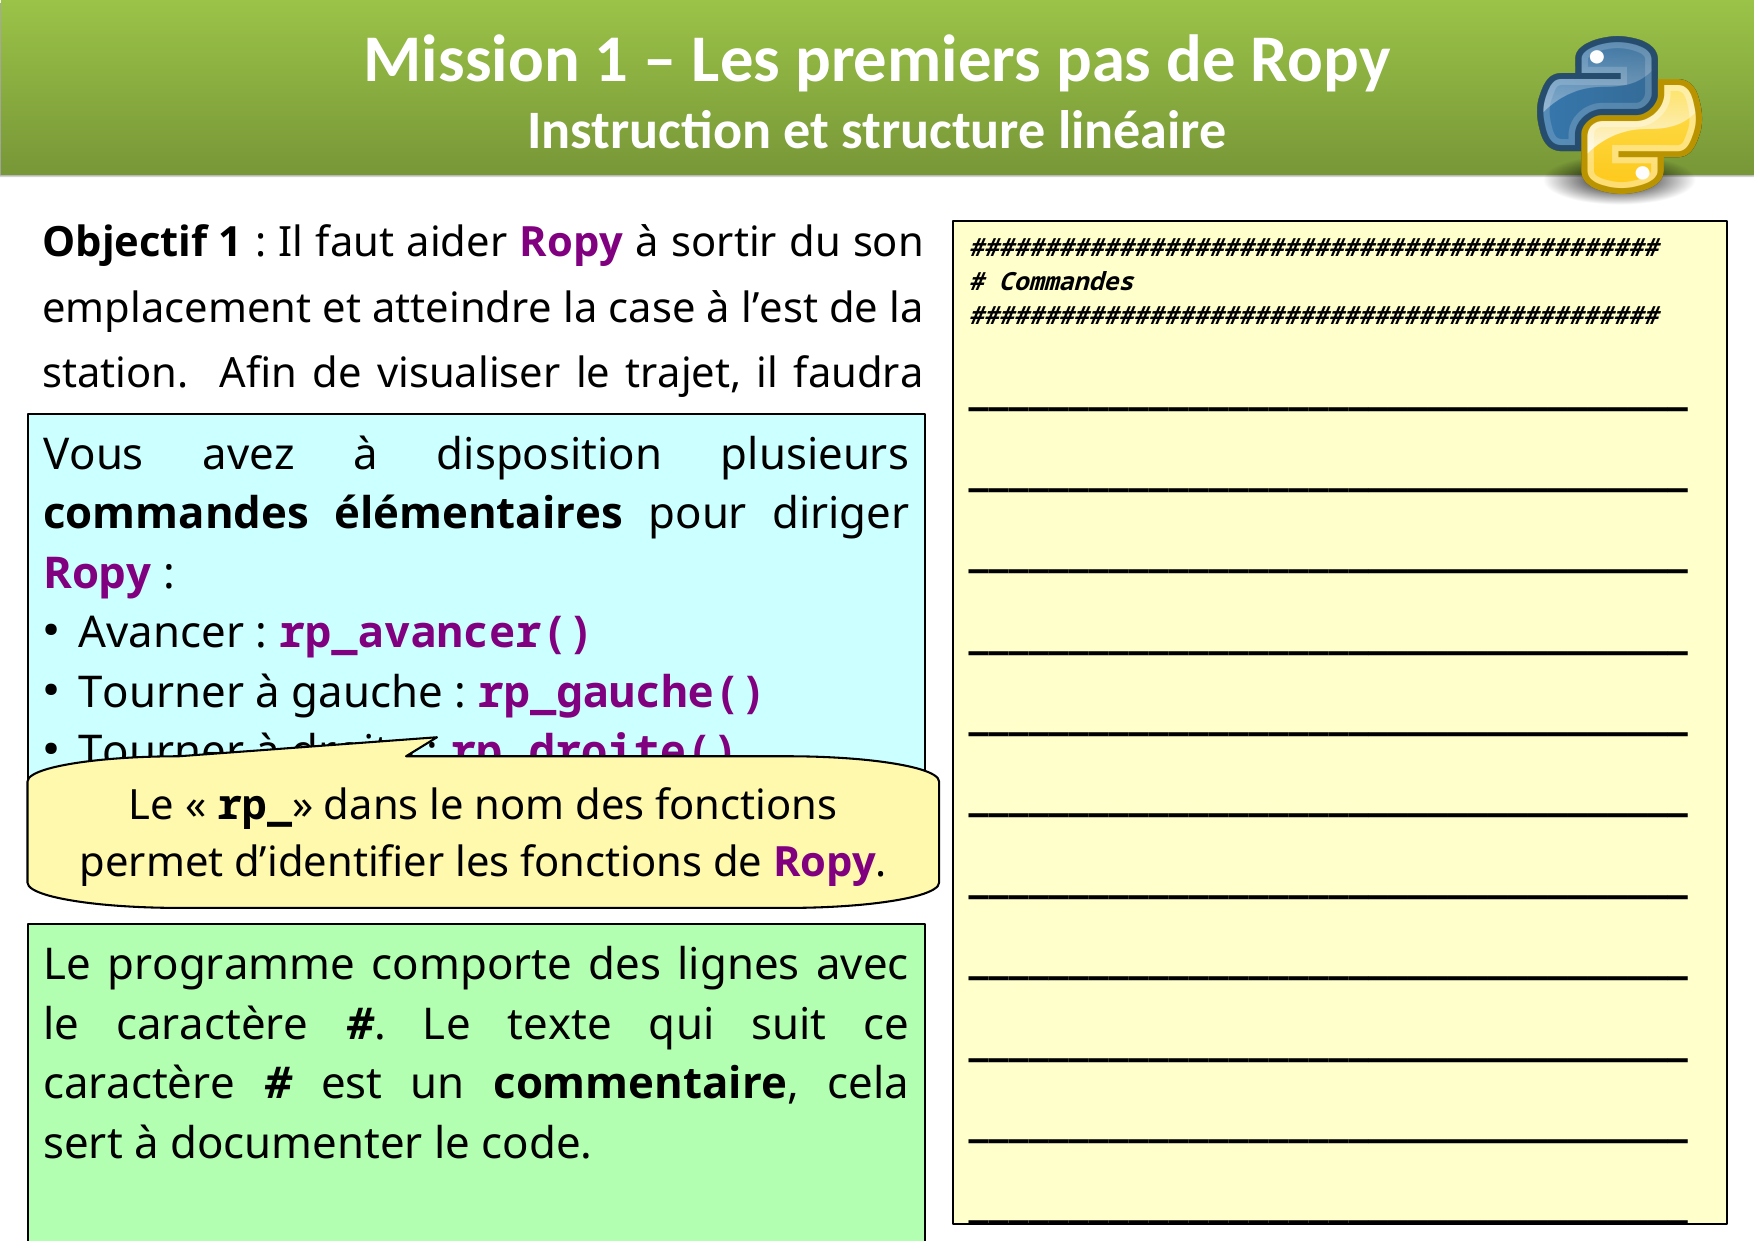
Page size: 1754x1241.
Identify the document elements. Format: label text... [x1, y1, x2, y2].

text_box Vous avez à disposition plusieurs commandes élémentaires pour diriger Ropy : Avancer : rp_avancer() Tourner à gauche : rp_gauche() Tourner à droite : rp_droite() Marquer la case : rp_marquer() [27, 414, 926, 757]
text_box ############################################## # Commandes ############################################## ____________________________________ ____________________________________ ____________________________________ ____________________________________ ____________________________________ ____________________________________ ____________________________________ ____________________________________ ____________________________________ ____________________________________ ____________________________________ ____________________________________ ____________________________________ ____________________________________ [952, 221, 1727, 1224]
text_box Objectif 1 : Il faut aider Ropy à sortir du son emplacement et atteindre la case à l’est de la station. Afin de visualiser le trajet, il faudra marquer les cases. [27, 195, 940, 403]
text_box Mission 1 – Les premiers pas de Ropy Instruction et structure linéaire [0, 0, 1754, 175]
picture [1526, 32, 1713, 209]
text_box Le « rp_» dans le nom des fonctions permet d’identifier les fonctions de Ropy. [27, 737, 940, 908]
text_box Le programme comporte des lignes avec le caractère #. Le texte qui suit ce caractère # est un commentaire, cela sert à documenter le code. Un commentaire n’est pas exécuté. [27, 924, 926, 1224]
